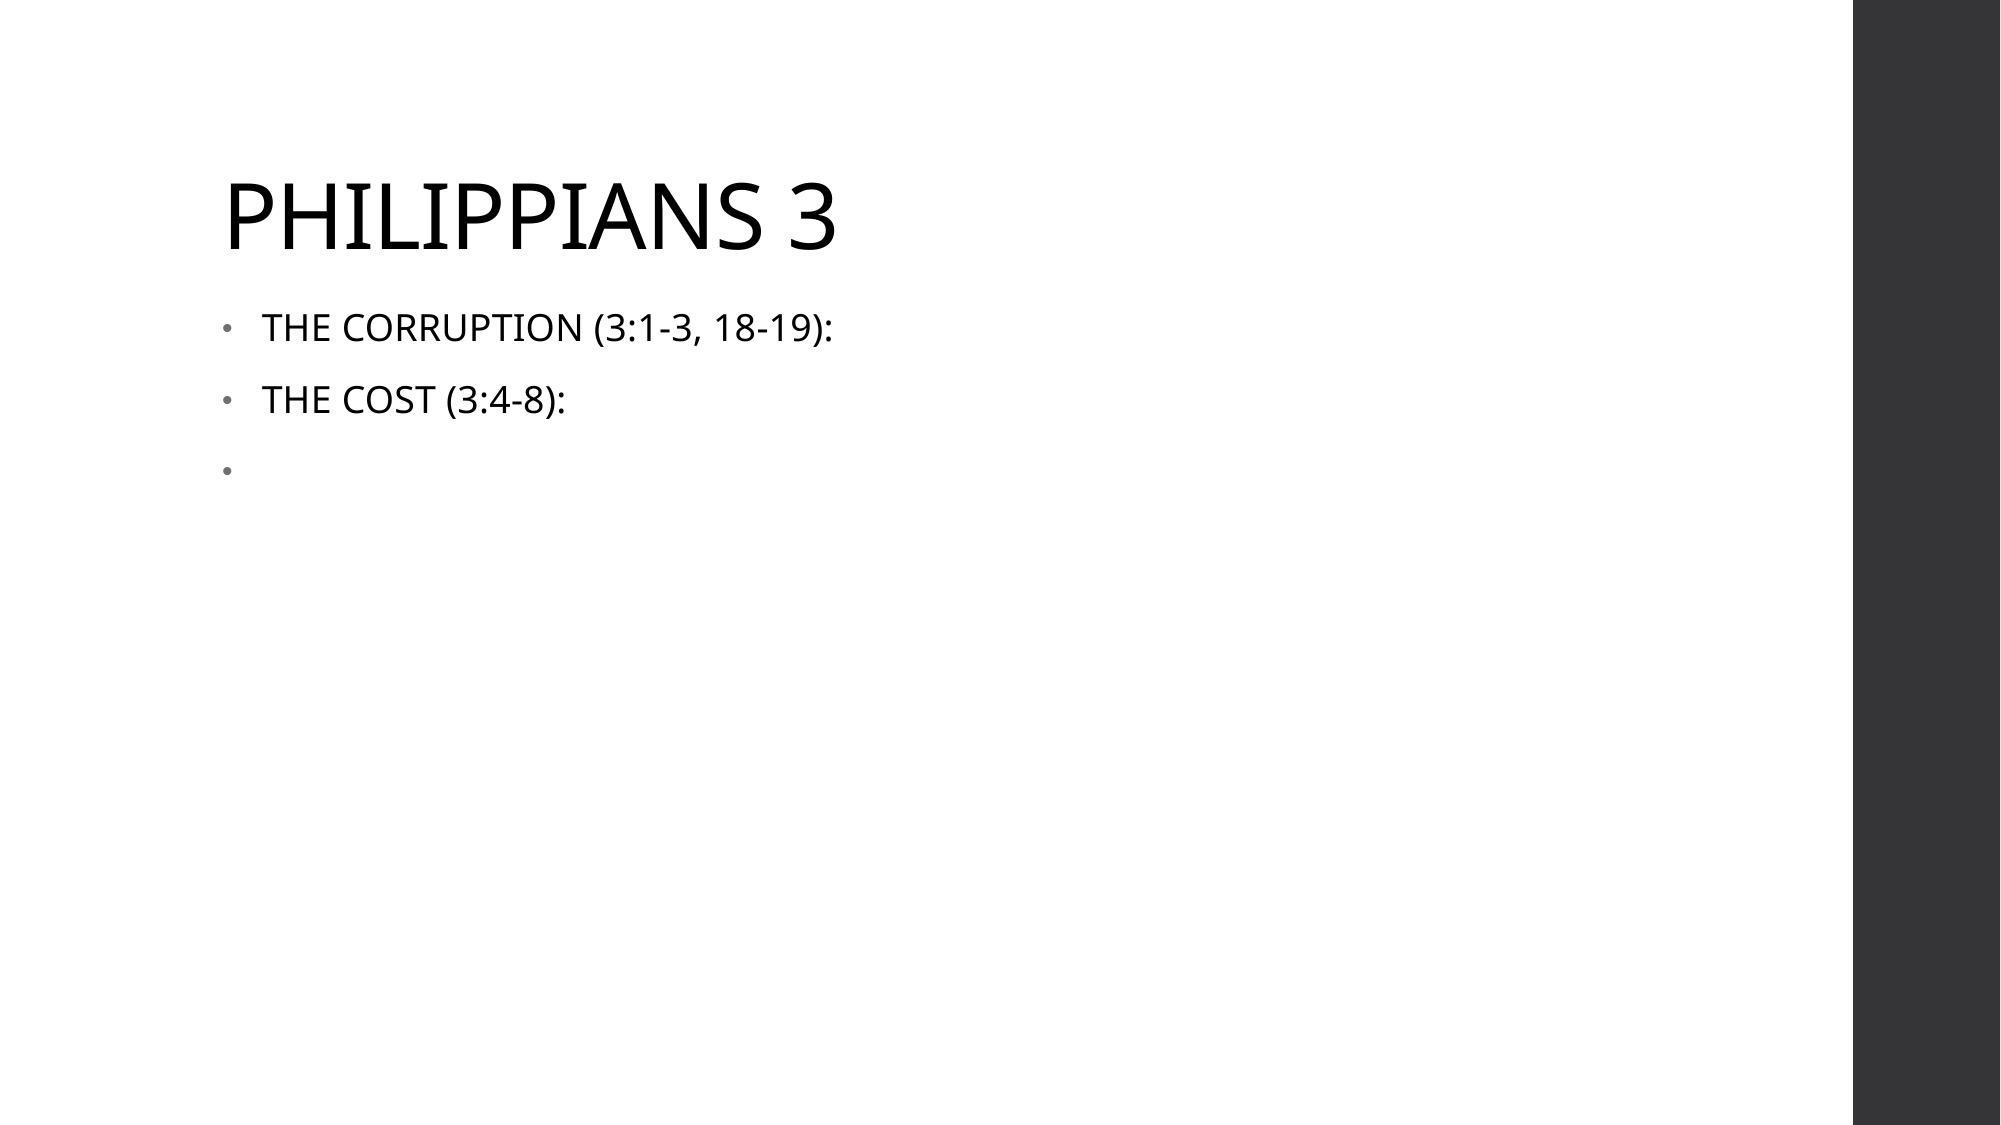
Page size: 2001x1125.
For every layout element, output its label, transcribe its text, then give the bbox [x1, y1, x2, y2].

list THE CORRUPTION (3:1-3, 18-19): THE COST (3:4-8): [206, 299, 1617, 1014]
title PHILIPPIANS 3 [206, 60, 1797, 278]
